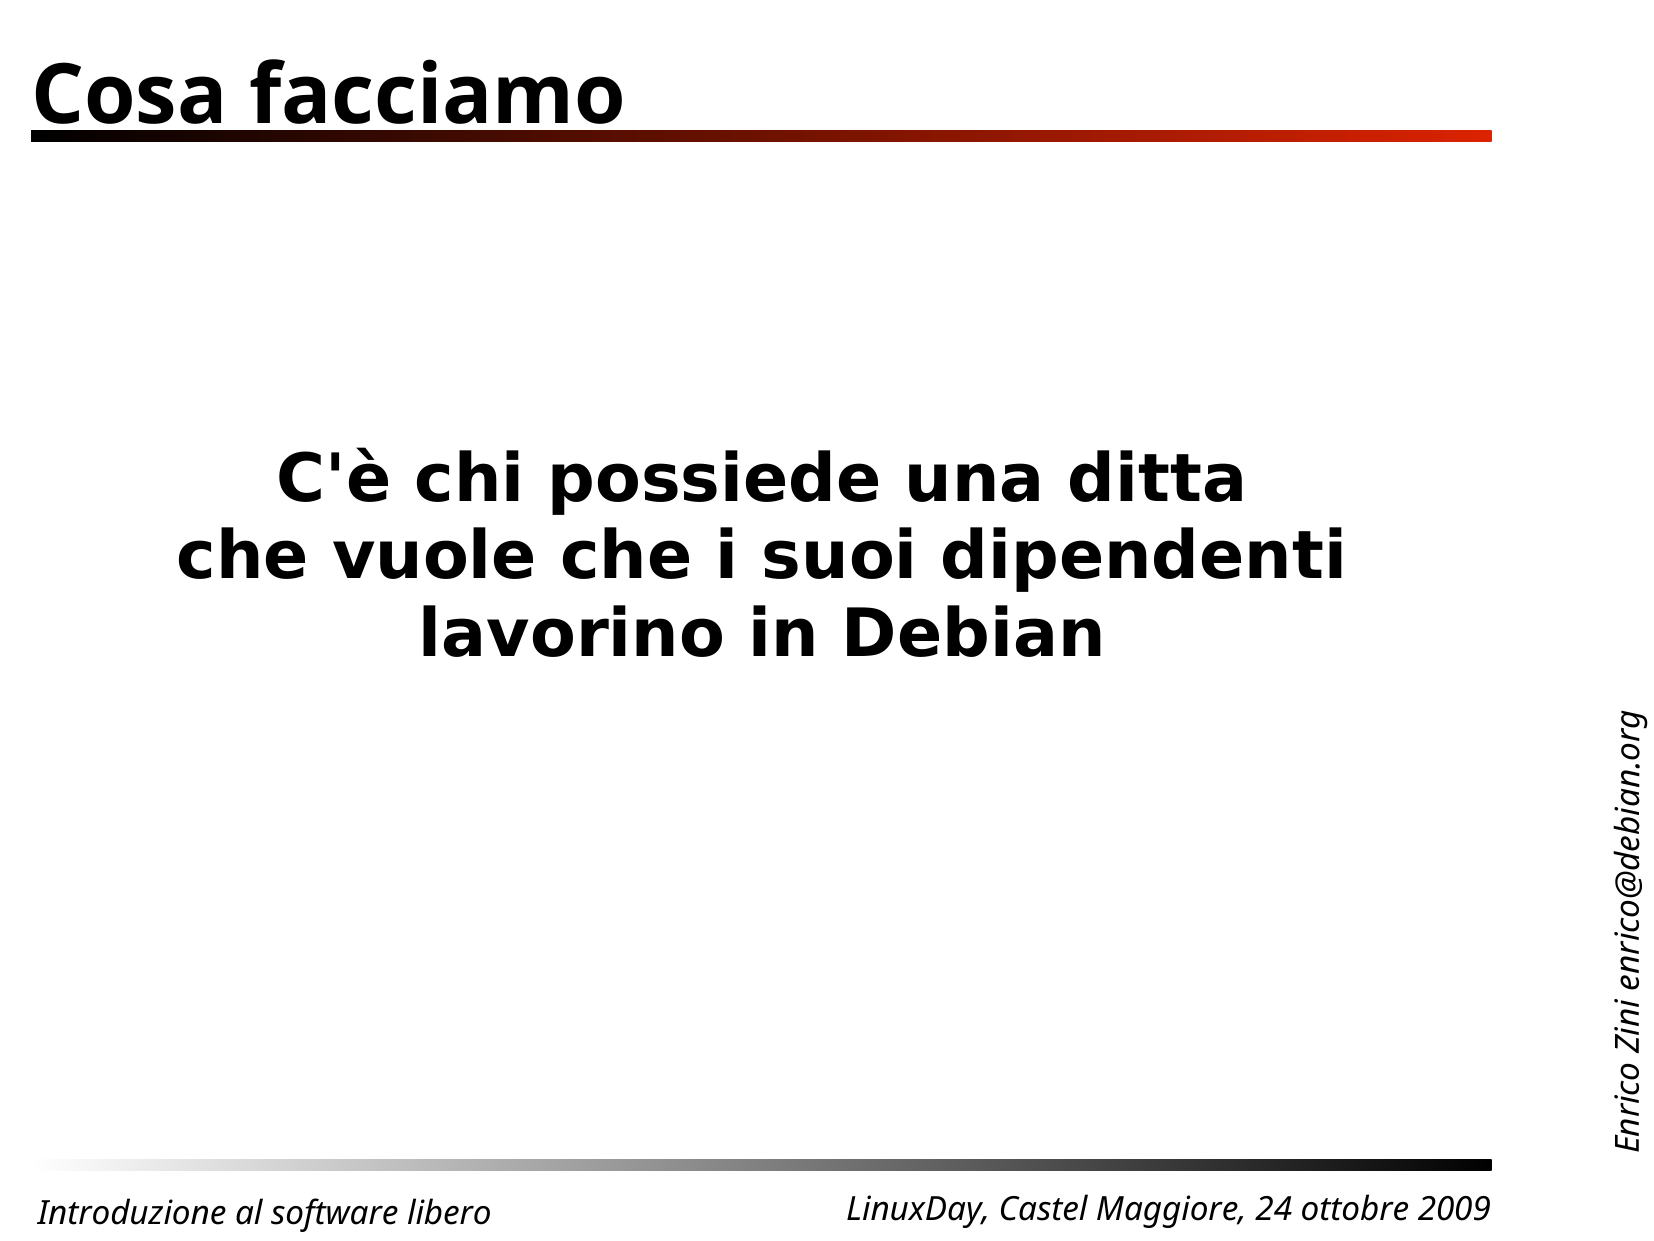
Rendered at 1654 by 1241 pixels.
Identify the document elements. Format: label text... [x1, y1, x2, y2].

text_box C'è chi possiede una ditta che vuole che i suoi dipendenti lavorino in Debian [30, 439, 1495, 673]
text_box Cosa facciamo [31, 34, 1438, 168]
